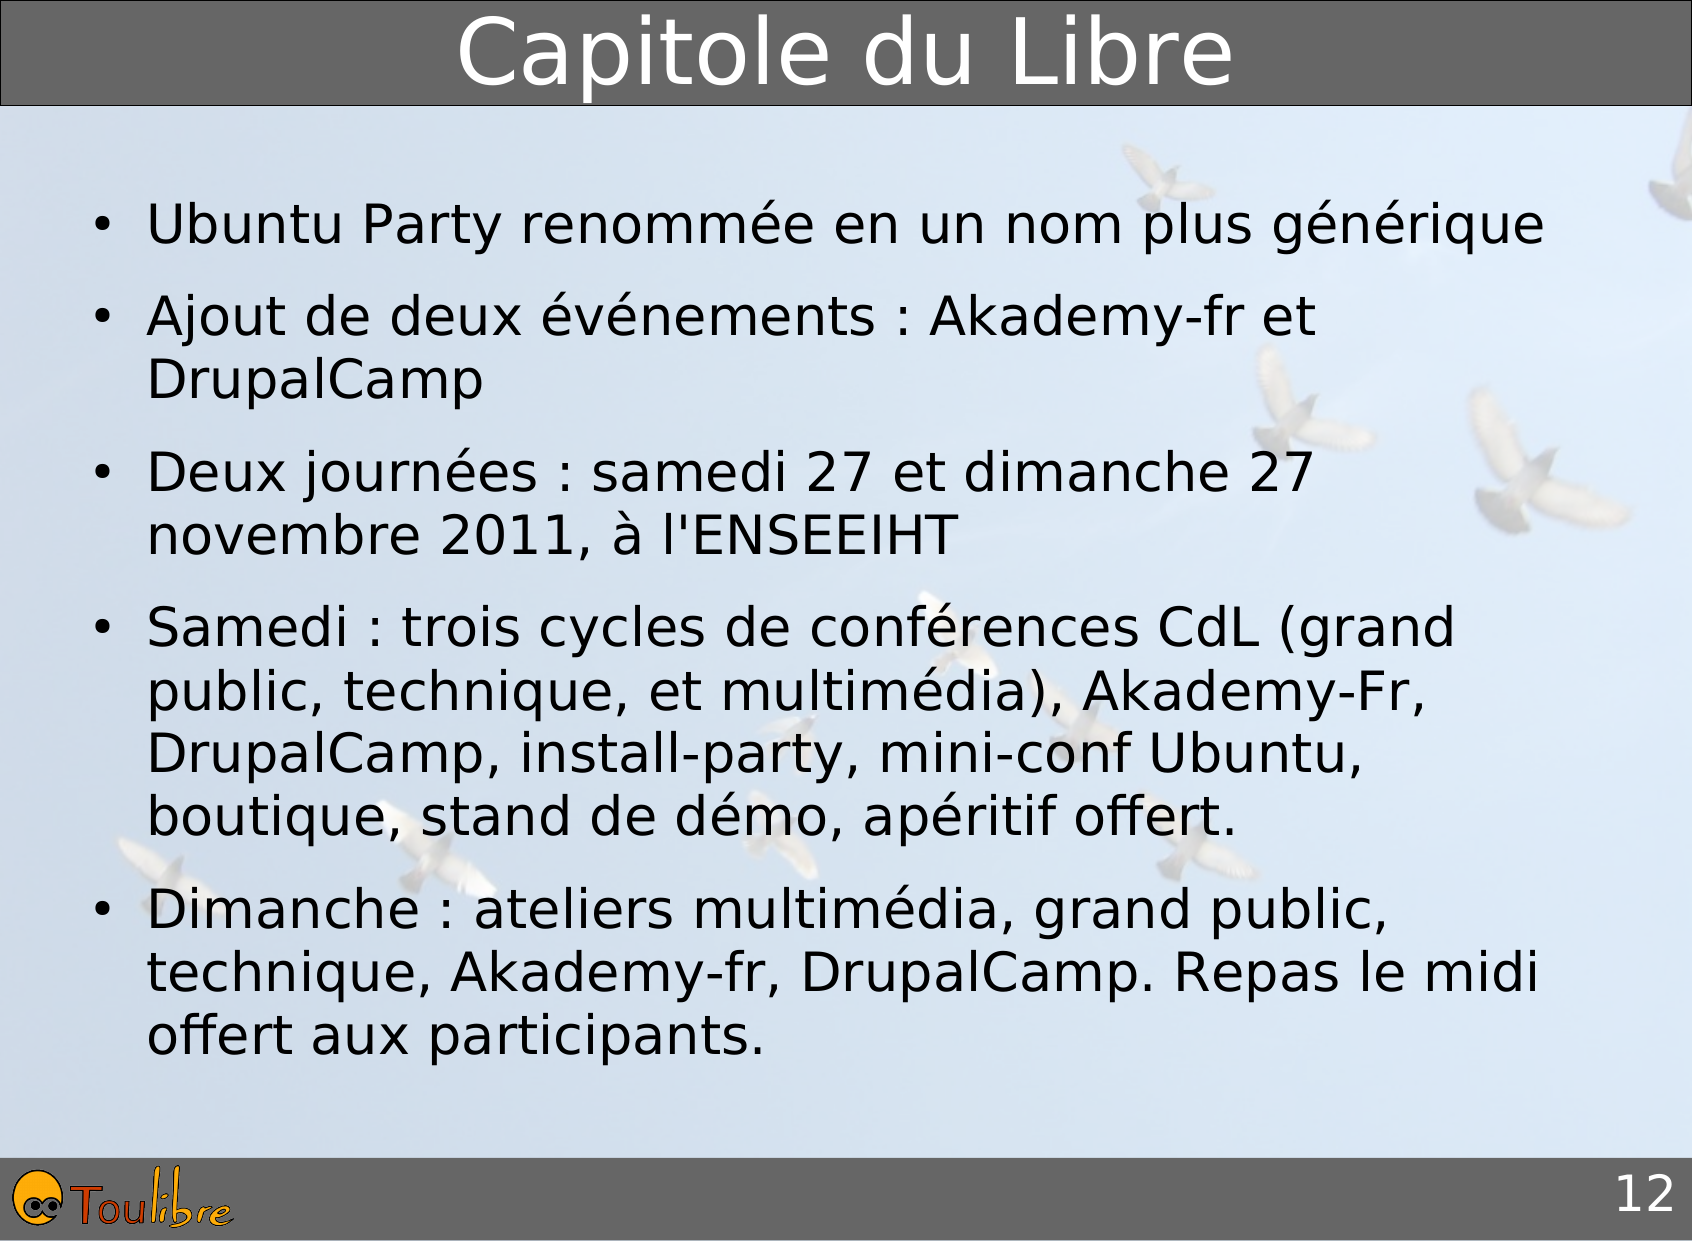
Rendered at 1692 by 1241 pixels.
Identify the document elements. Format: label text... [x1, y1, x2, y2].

picture [12, 1165, 234, 1228]
title Capitole du Libre [0, 0, 1692, 107]
list Ubuntu Party renommée en un nom plus générique Ajout de deux événements : Akademy-fr et DrupalCamp Deux journées : samedi 27 et dimanche 27 novembre 2011, à l'ENSEEIHT Samedi : trois cycles de conférences CdL (grand public, technique, et multimédia), Akademy-Fr, DrupalCamp, install-party, mini-conf Ubuntu, boutique, stand de démo, apéritif offert. Dimanche : ateliers multimédia, grand public, technique, Akademy-fr, DrupalCamp. Repas le midi offert aux participants. [75, 192, 1598, 1161]
